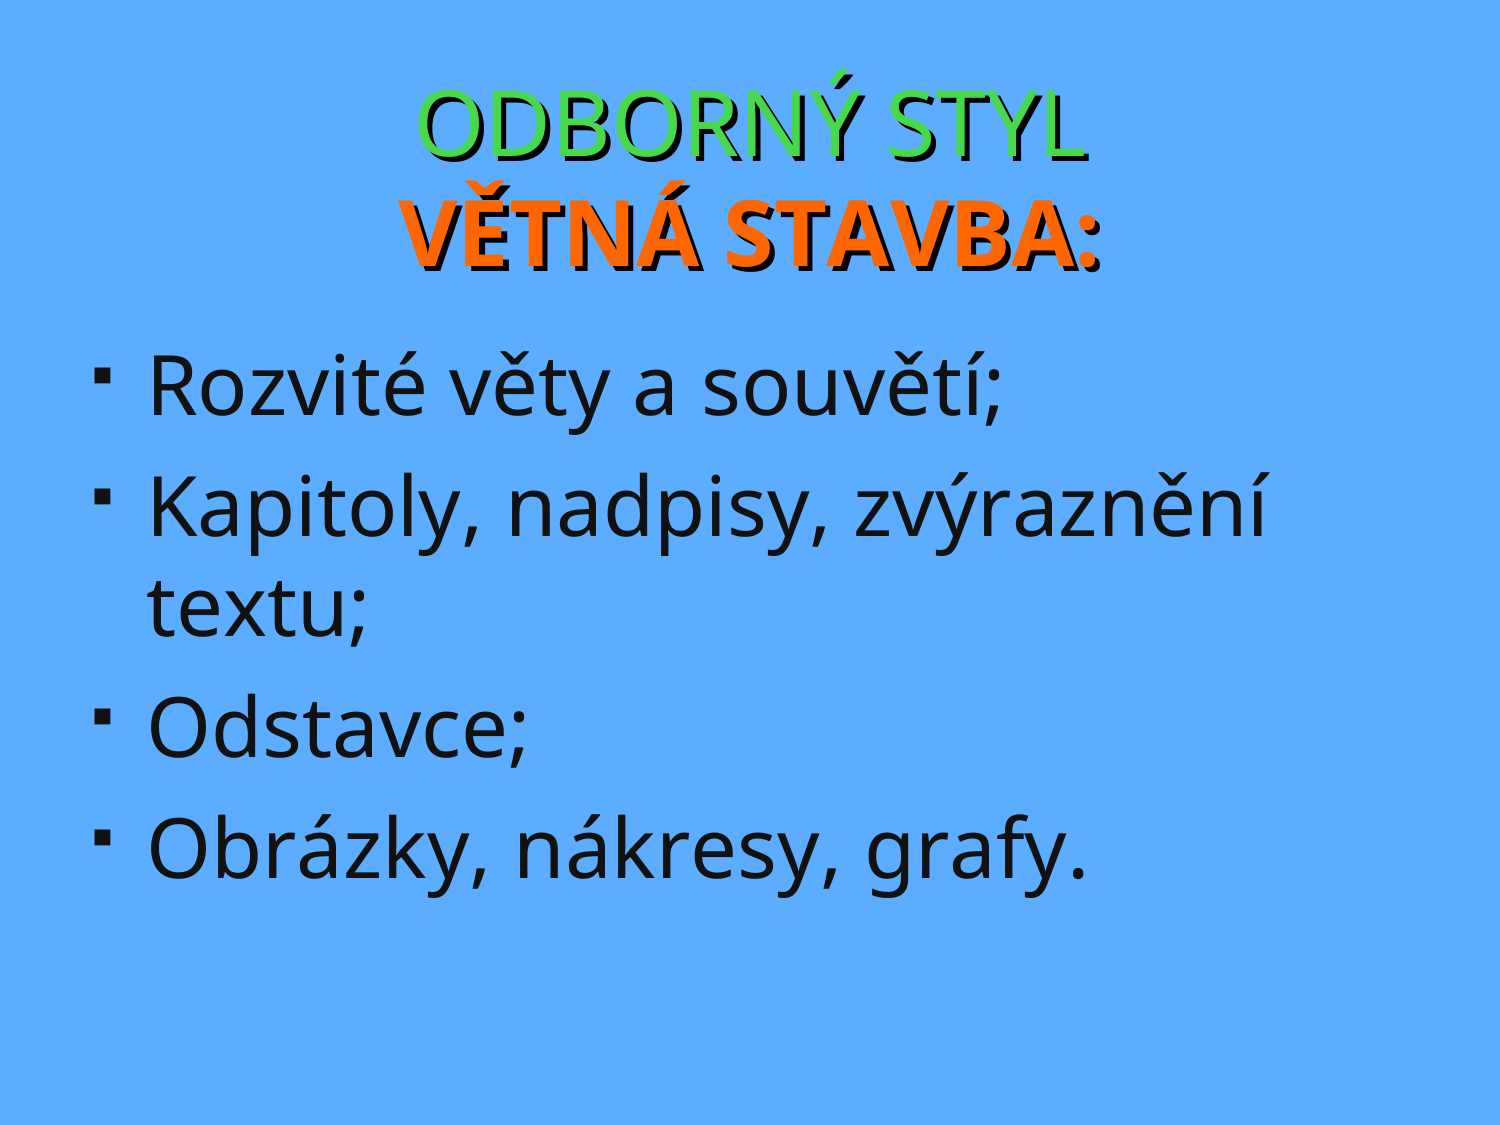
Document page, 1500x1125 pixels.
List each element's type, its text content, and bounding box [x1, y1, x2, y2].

title ODBORNÝ STYL VĚTNÁ STAVBA: [75, 57, 1426, 293]
list Rozvité věty a souvětí; Kapitoly, nadpisy, zvýraznění textu; Odstavce; Obrázky, nákresy, grafy. [75, 324, 1426, 1001]
